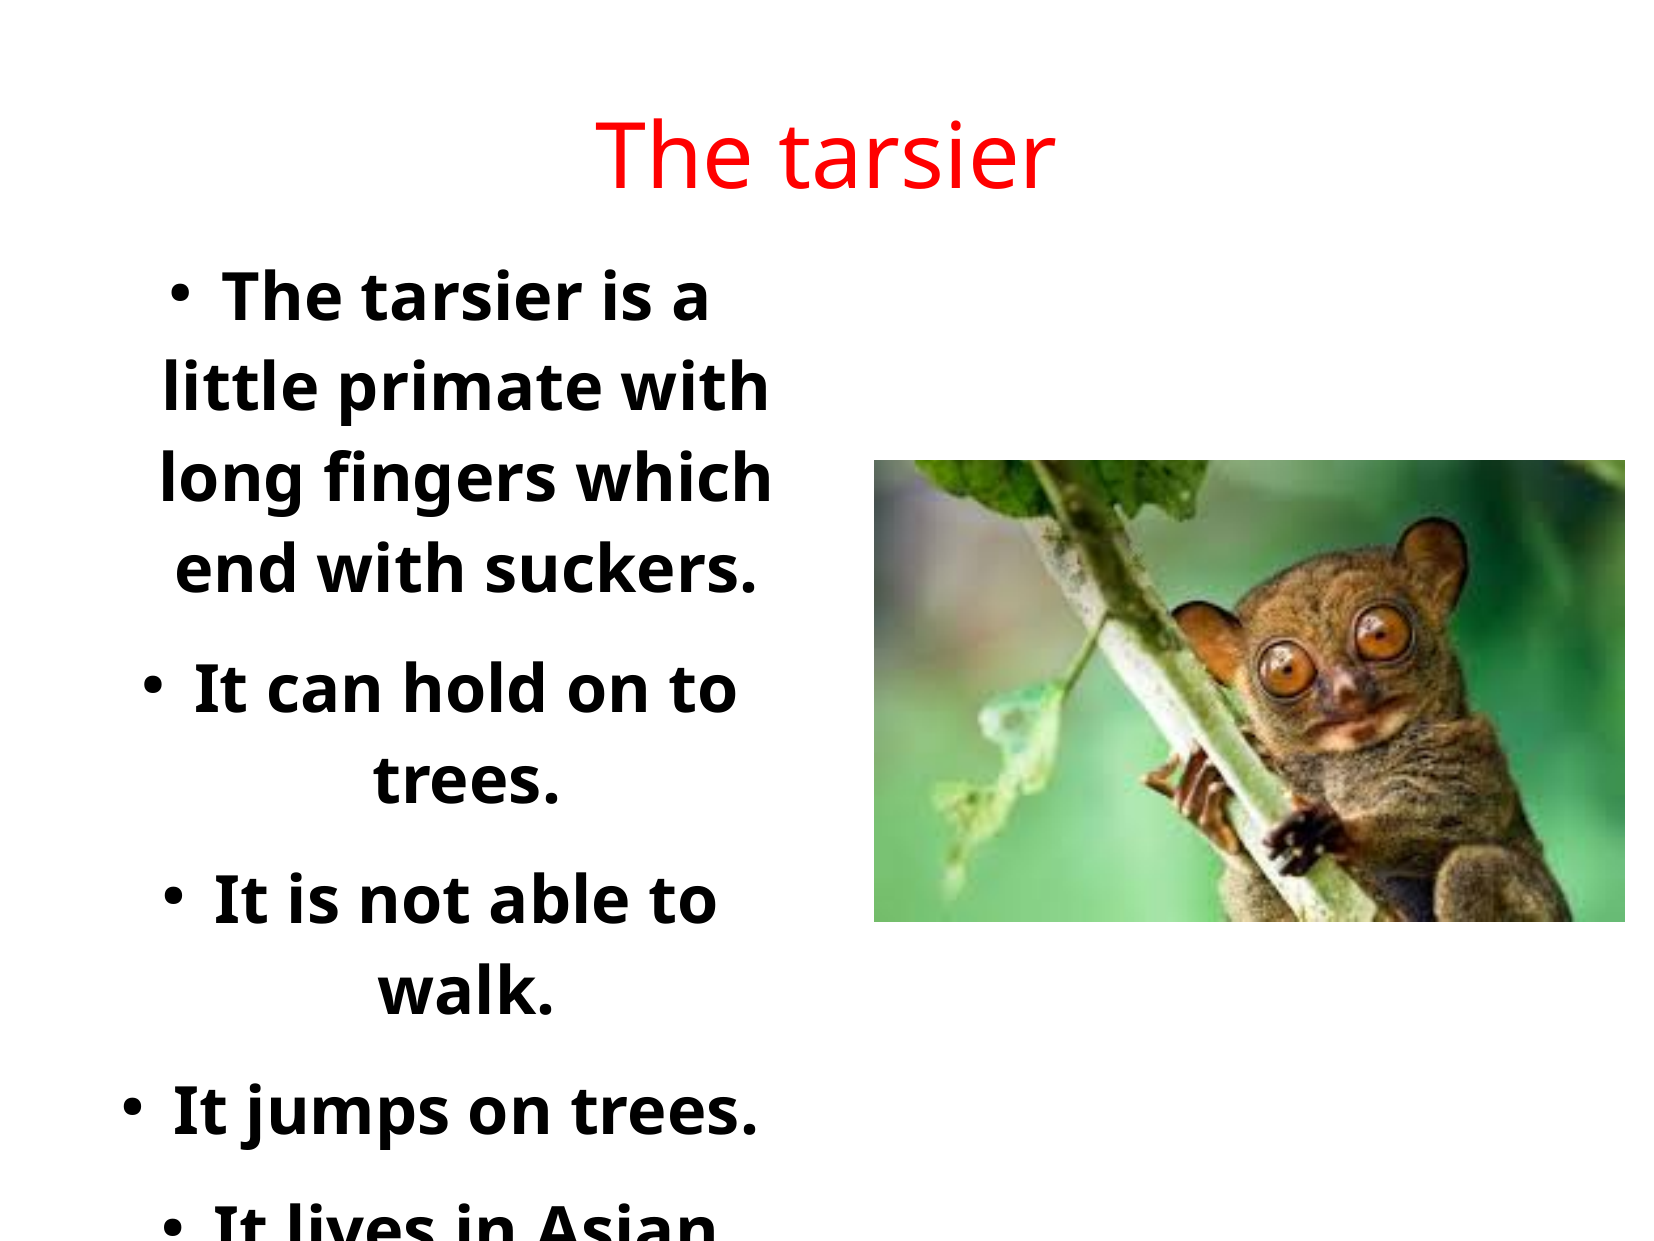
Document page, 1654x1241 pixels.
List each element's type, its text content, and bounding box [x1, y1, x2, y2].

title The tarsier [82, 49, 1571, 257]
list The tarsier is a little primate with long fingers which end with suckers. It can hold on to trees. It is not able to walk. It jumps on trees. It lives in Asian islands. [68, 248, 795, 1229]
picture [874, 460, 1625, 922]
